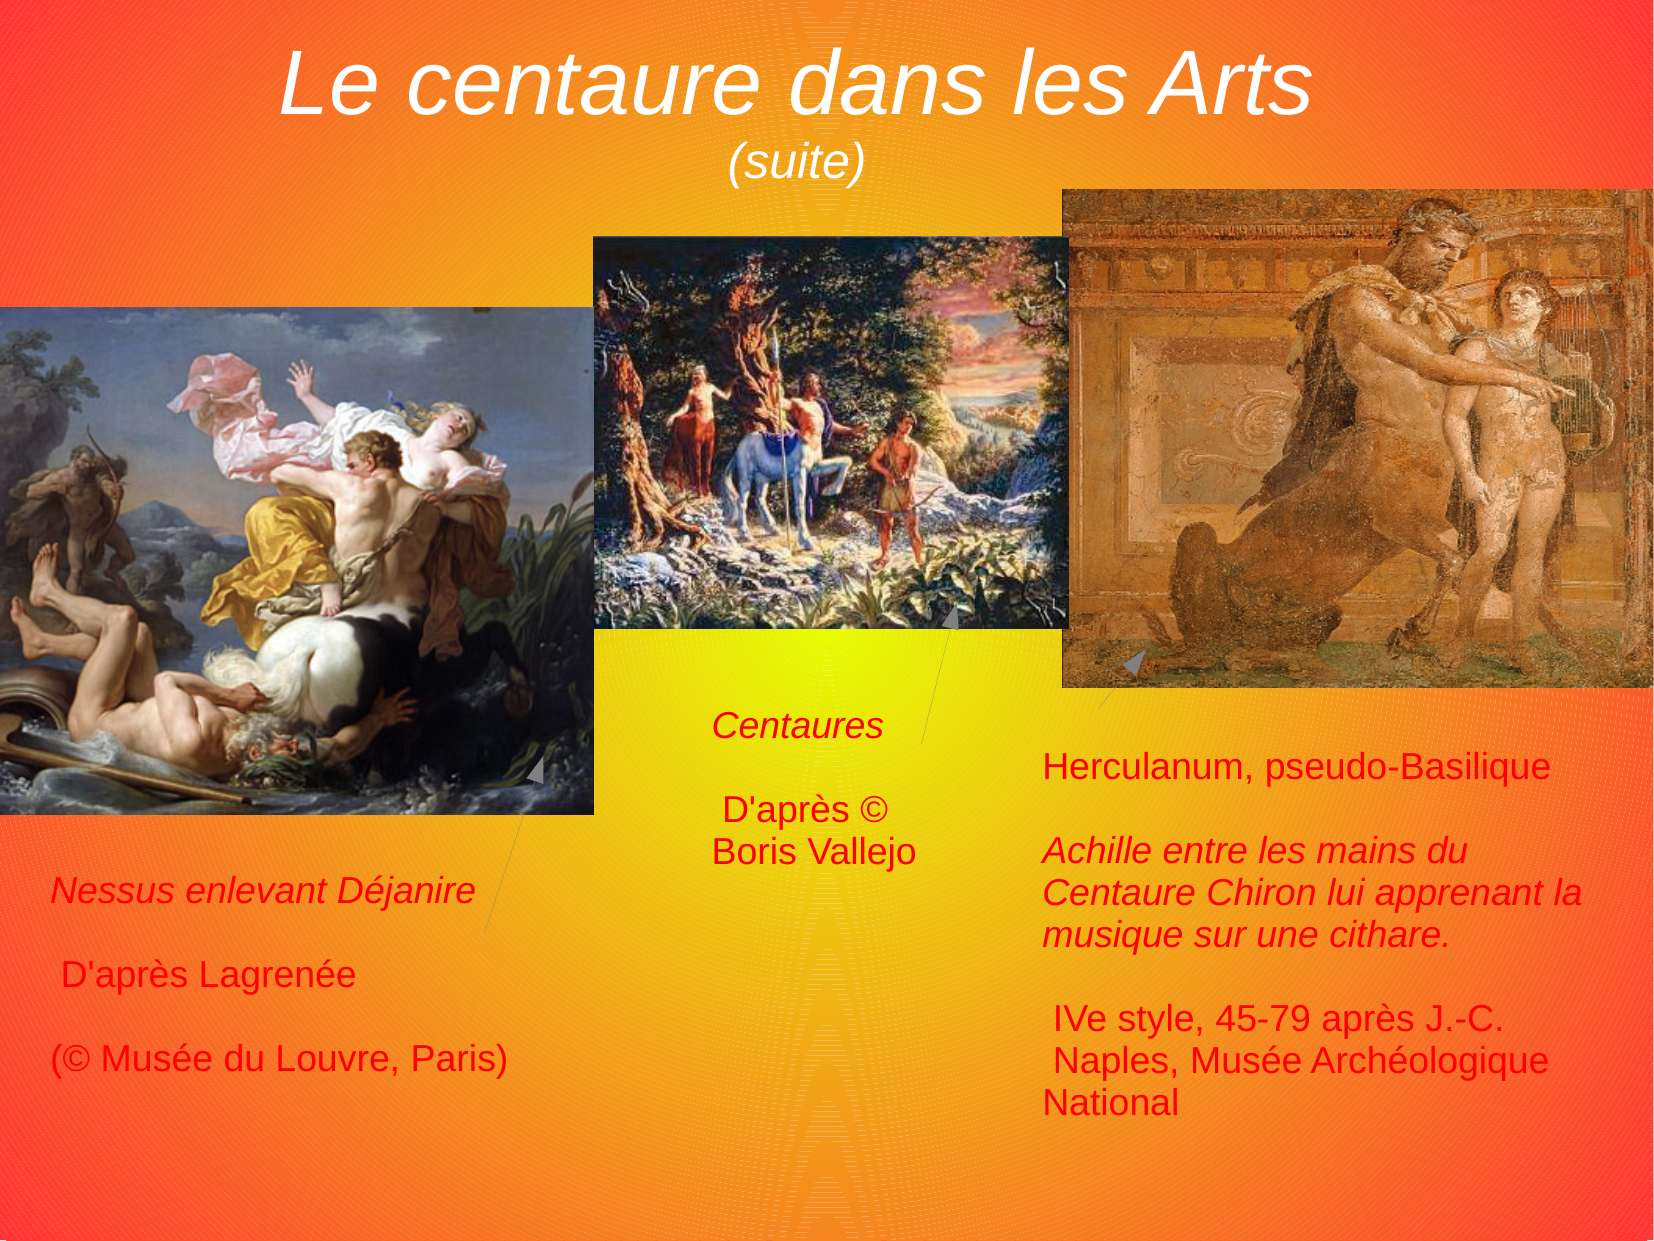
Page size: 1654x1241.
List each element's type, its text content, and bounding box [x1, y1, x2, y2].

text_box Nessus enlevant Déjanire D'après Lagrenée (© Musée du Louvre, Paris) [35, 862, 556, 1087]
text_box Centaures D'après © Boris Vallejo [696, 696, 993, 880]
picture [0, 189, 1654, 815]
text_box Herculanum, pseudo-Basilique Achille entre les mains du Centaure Chiron lui apprenant la musique sur une cithare. IVe style, 45-79 après J.-C. Naples, Musée Archéologique National [1027, 738, 1642, 1152]
title Le centaure dans les Arts (suite) [70, 31, 1524, 190]
